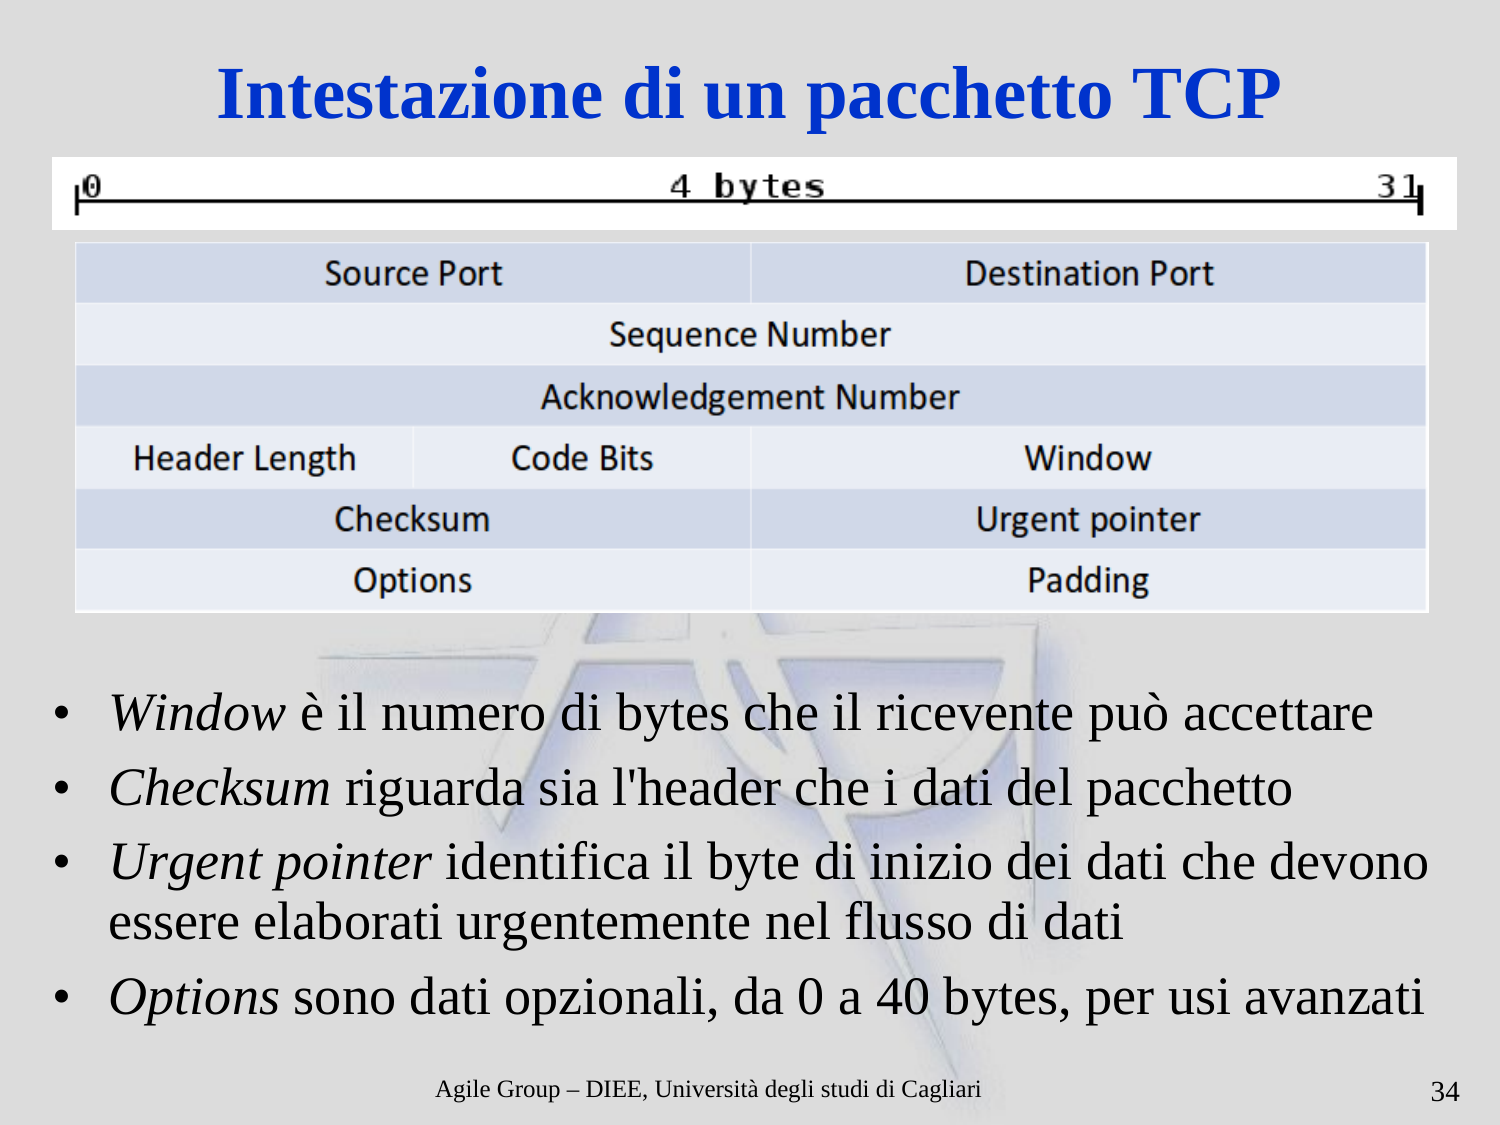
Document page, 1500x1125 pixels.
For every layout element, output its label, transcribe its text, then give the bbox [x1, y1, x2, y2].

picture [0, 0, 1500, 1125]
list Window è il numero di bytes che il ricevente può accettare Checksum riguarda sia l'header che i dati del pacchetto Urgent pointer identifica il byte di inizio dei dati che devono essere elaborati urgentemente nel flusso di dati Options sono dati opzionali, da 0 a 40 bytes, per usi avanzati [37, 675, 1463, 1034]
title Intestazione di un pacchetto TCP [112, 12, 1388, 157]
